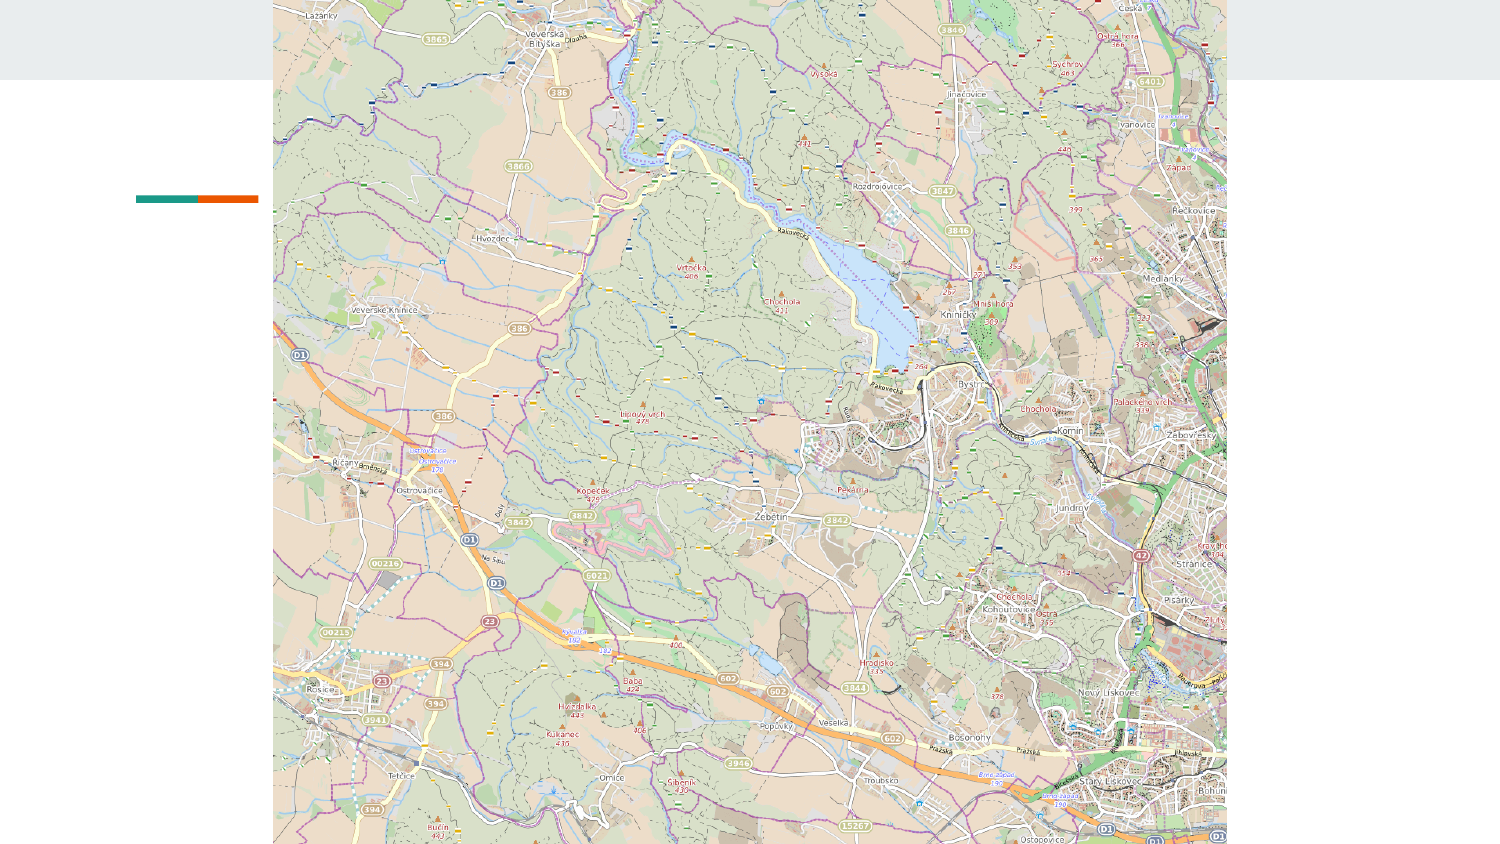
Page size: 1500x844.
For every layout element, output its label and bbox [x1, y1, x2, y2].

picture [273, 0, 1227, 844]
